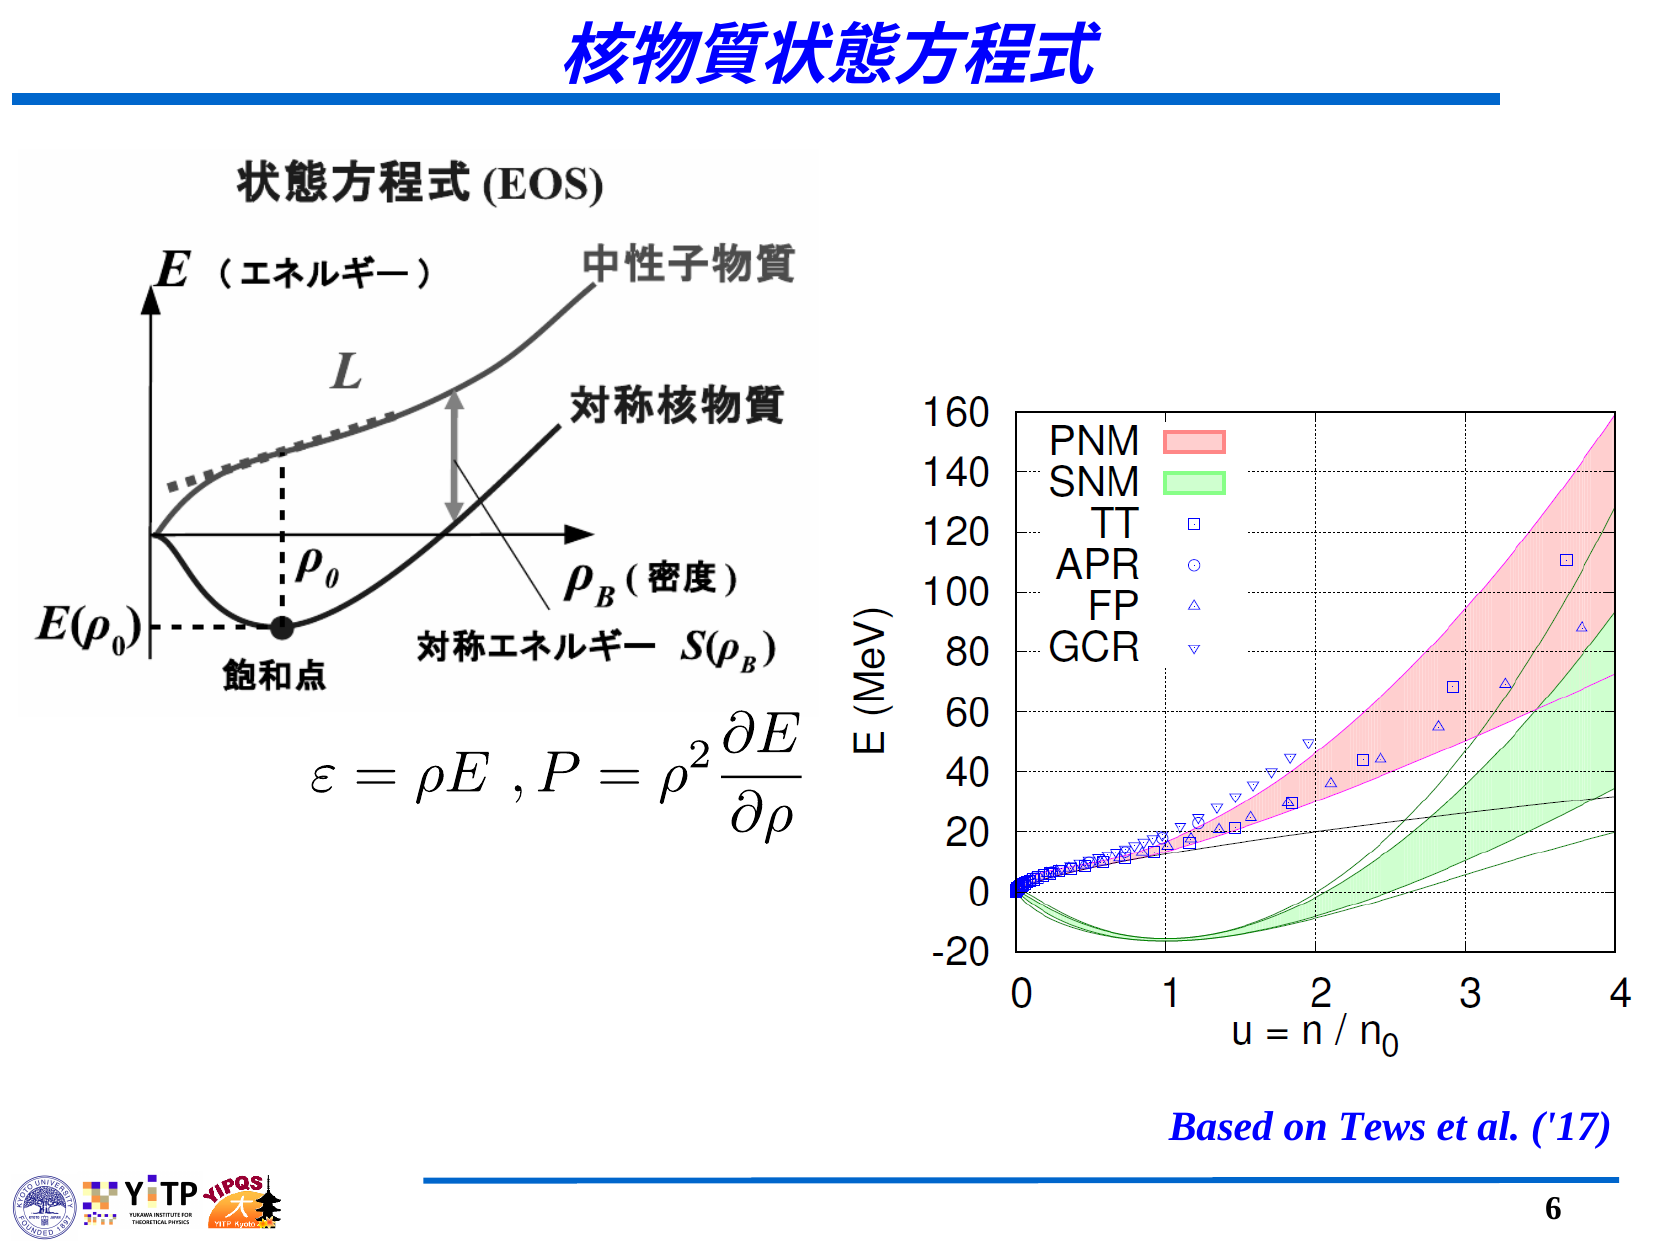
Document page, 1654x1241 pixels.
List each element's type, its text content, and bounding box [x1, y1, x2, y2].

picture [11, 1170, 281, 1241]
title 核物質状態方程式 [0, 0, 1654, 99]
text_box [310, 710, 802, 844]
text_box Based on Tews et al. ('17) [1168, 1103, 1630, 1170]
picture [841, 386, 1651, 1060]
picture [18, 146, 820, 718]
